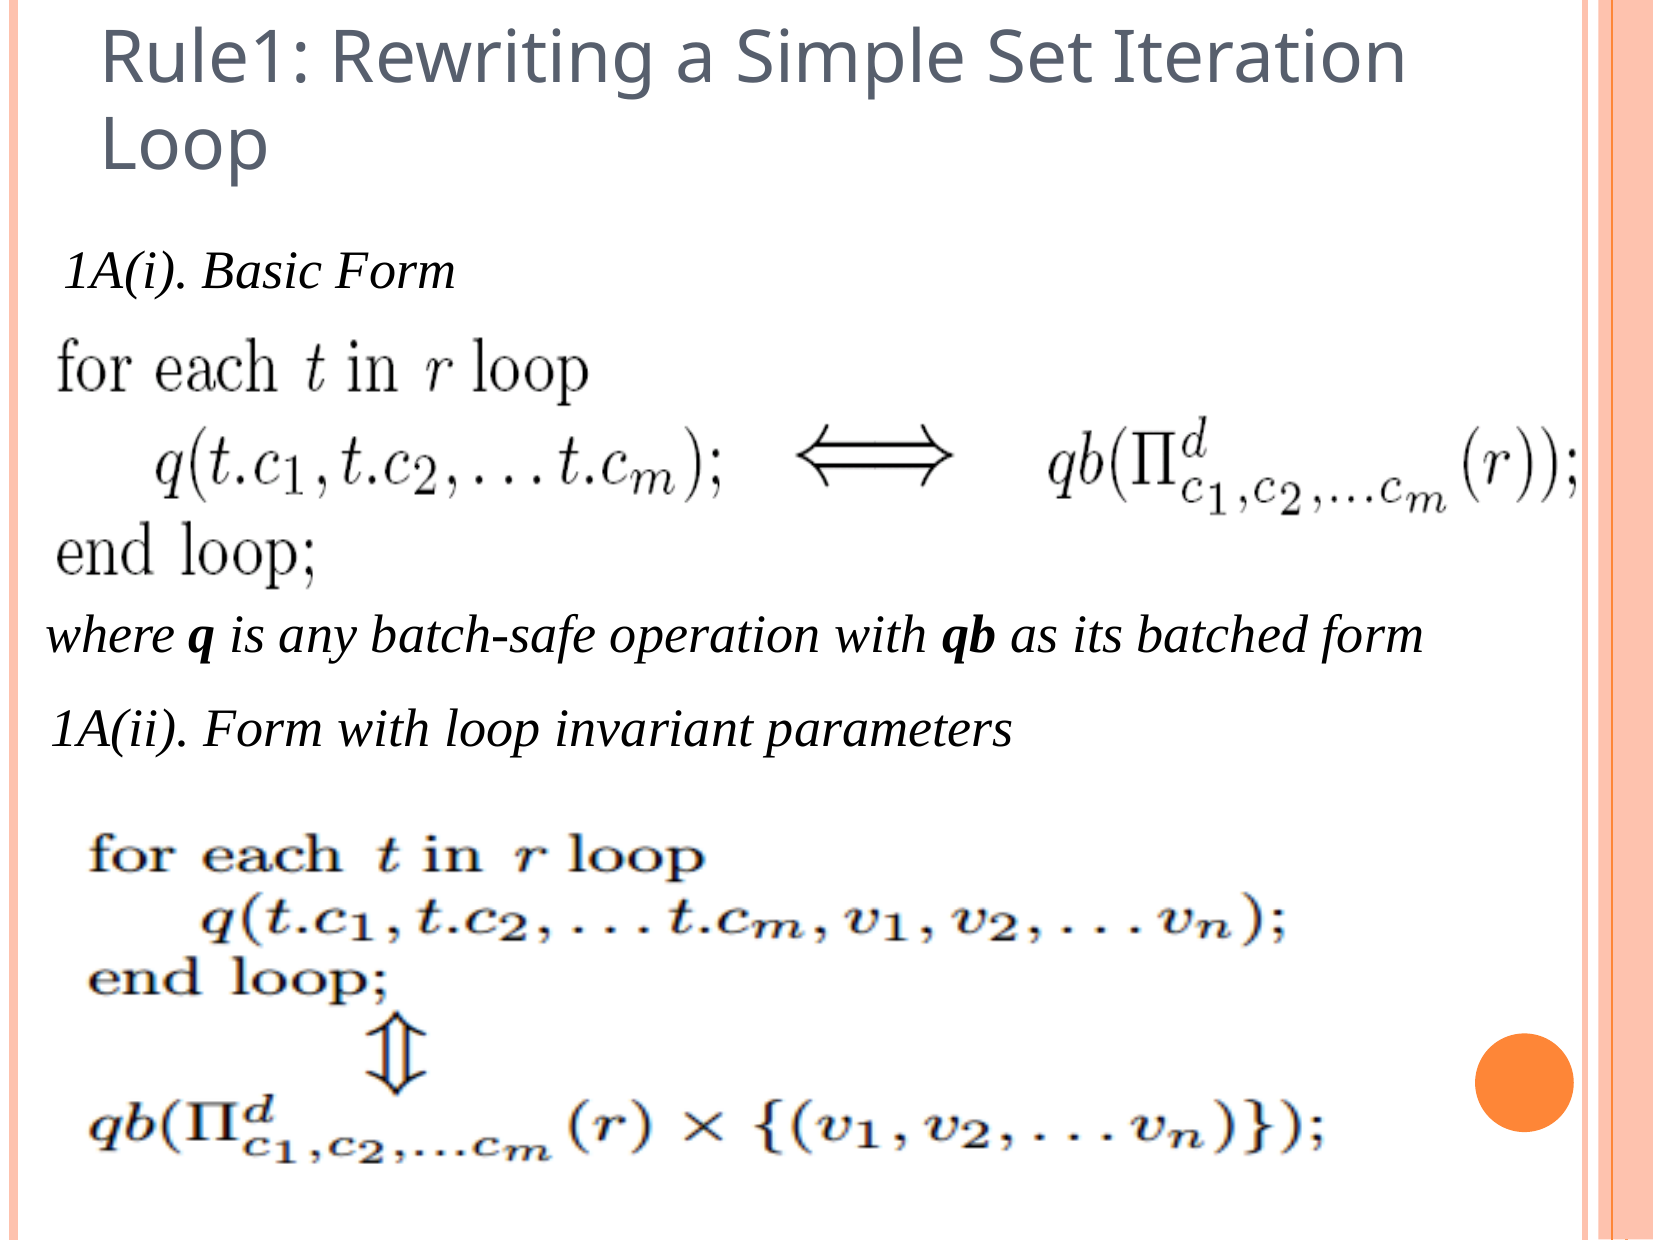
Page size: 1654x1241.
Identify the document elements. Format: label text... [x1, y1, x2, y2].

picture [51, 330, 1581, 604]
text_box Rule1: Rewriting a Simple Set Iteration Loop [82, 50, 1557, 193]
text_box 1A(i) Basic Form [0, 234, 959, 316]
picture [61, 816, 1465, 1187]
text_box 1A(ii). Form with loop invariant parameters [35, 685, 1537, 1030]
text_box where q is any batch-safe operation with qb as its batched form [28, 590, 1441, 690]
text_box /56 [1185, 1129, 1571, 1212]
text_box 1A(i). Basic Form [47, 225, 1460, 307]
